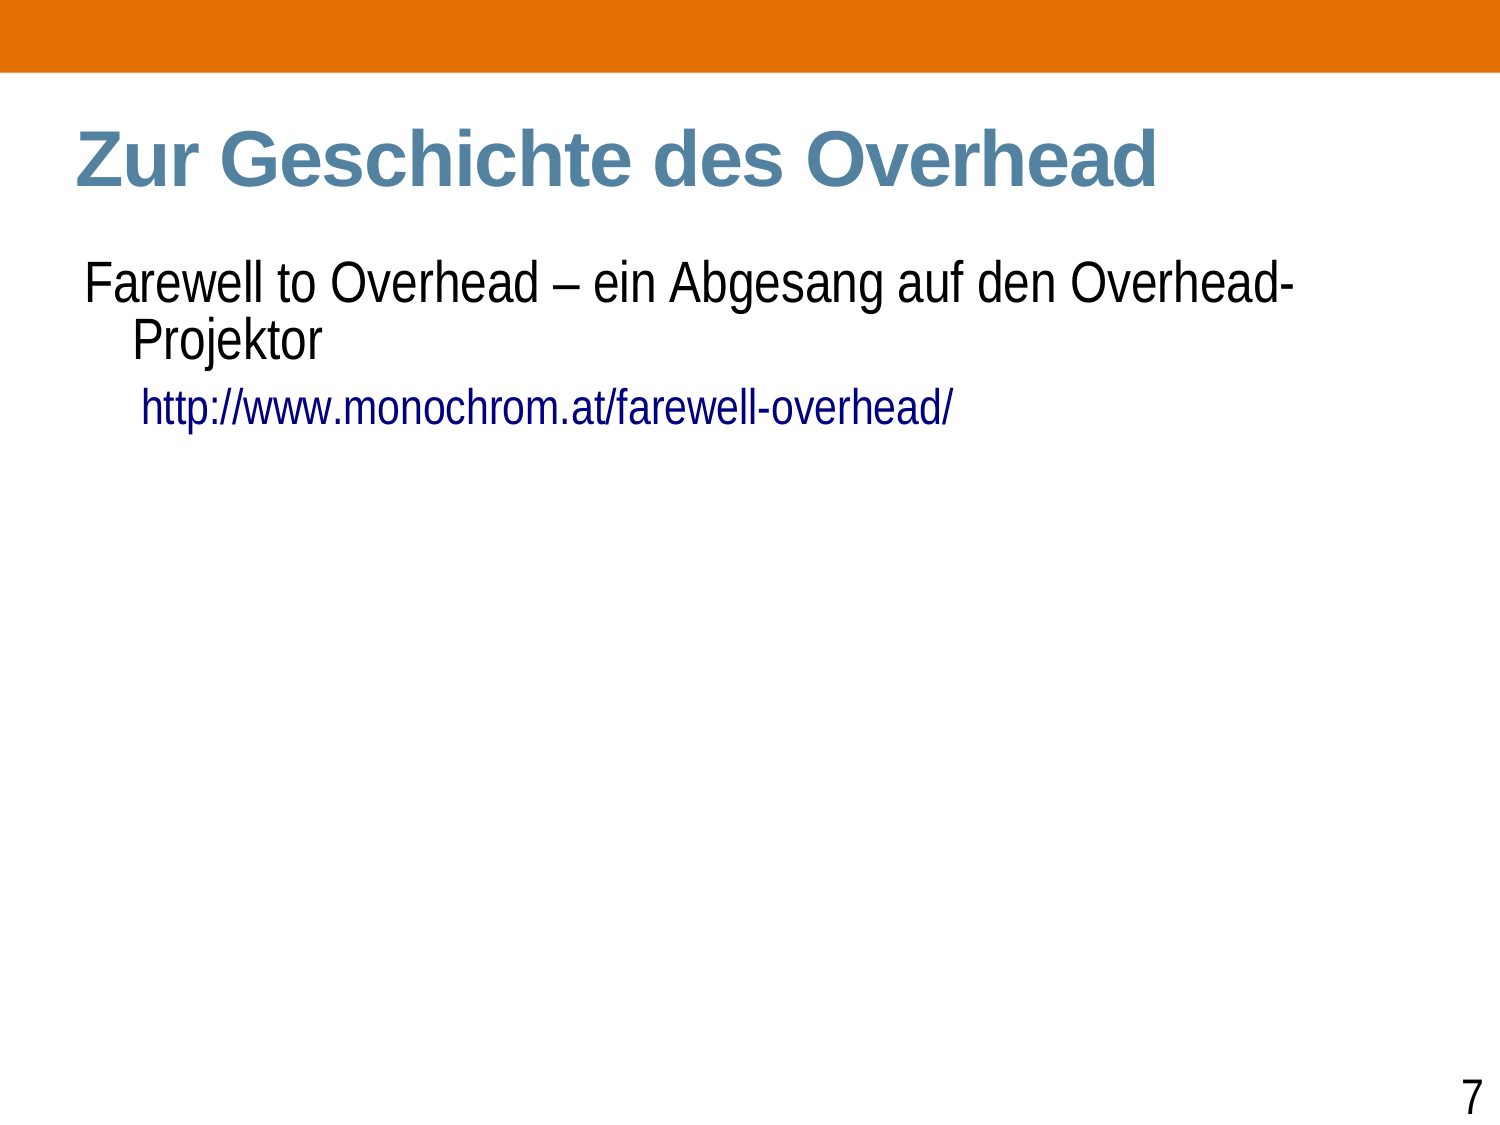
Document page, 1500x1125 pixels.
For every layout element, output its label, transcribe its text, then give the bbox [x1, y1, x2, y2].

title Zur Geschichte des Overhead [75, 122, 1438, 228]
list Farewell to Overhead – ein Abgesang auf den Overhead-Projektor http://www.monochrom.at/farewell-overhead/ [64, 257, 1402, 952]
picture [0, 0, 1500, 75]
